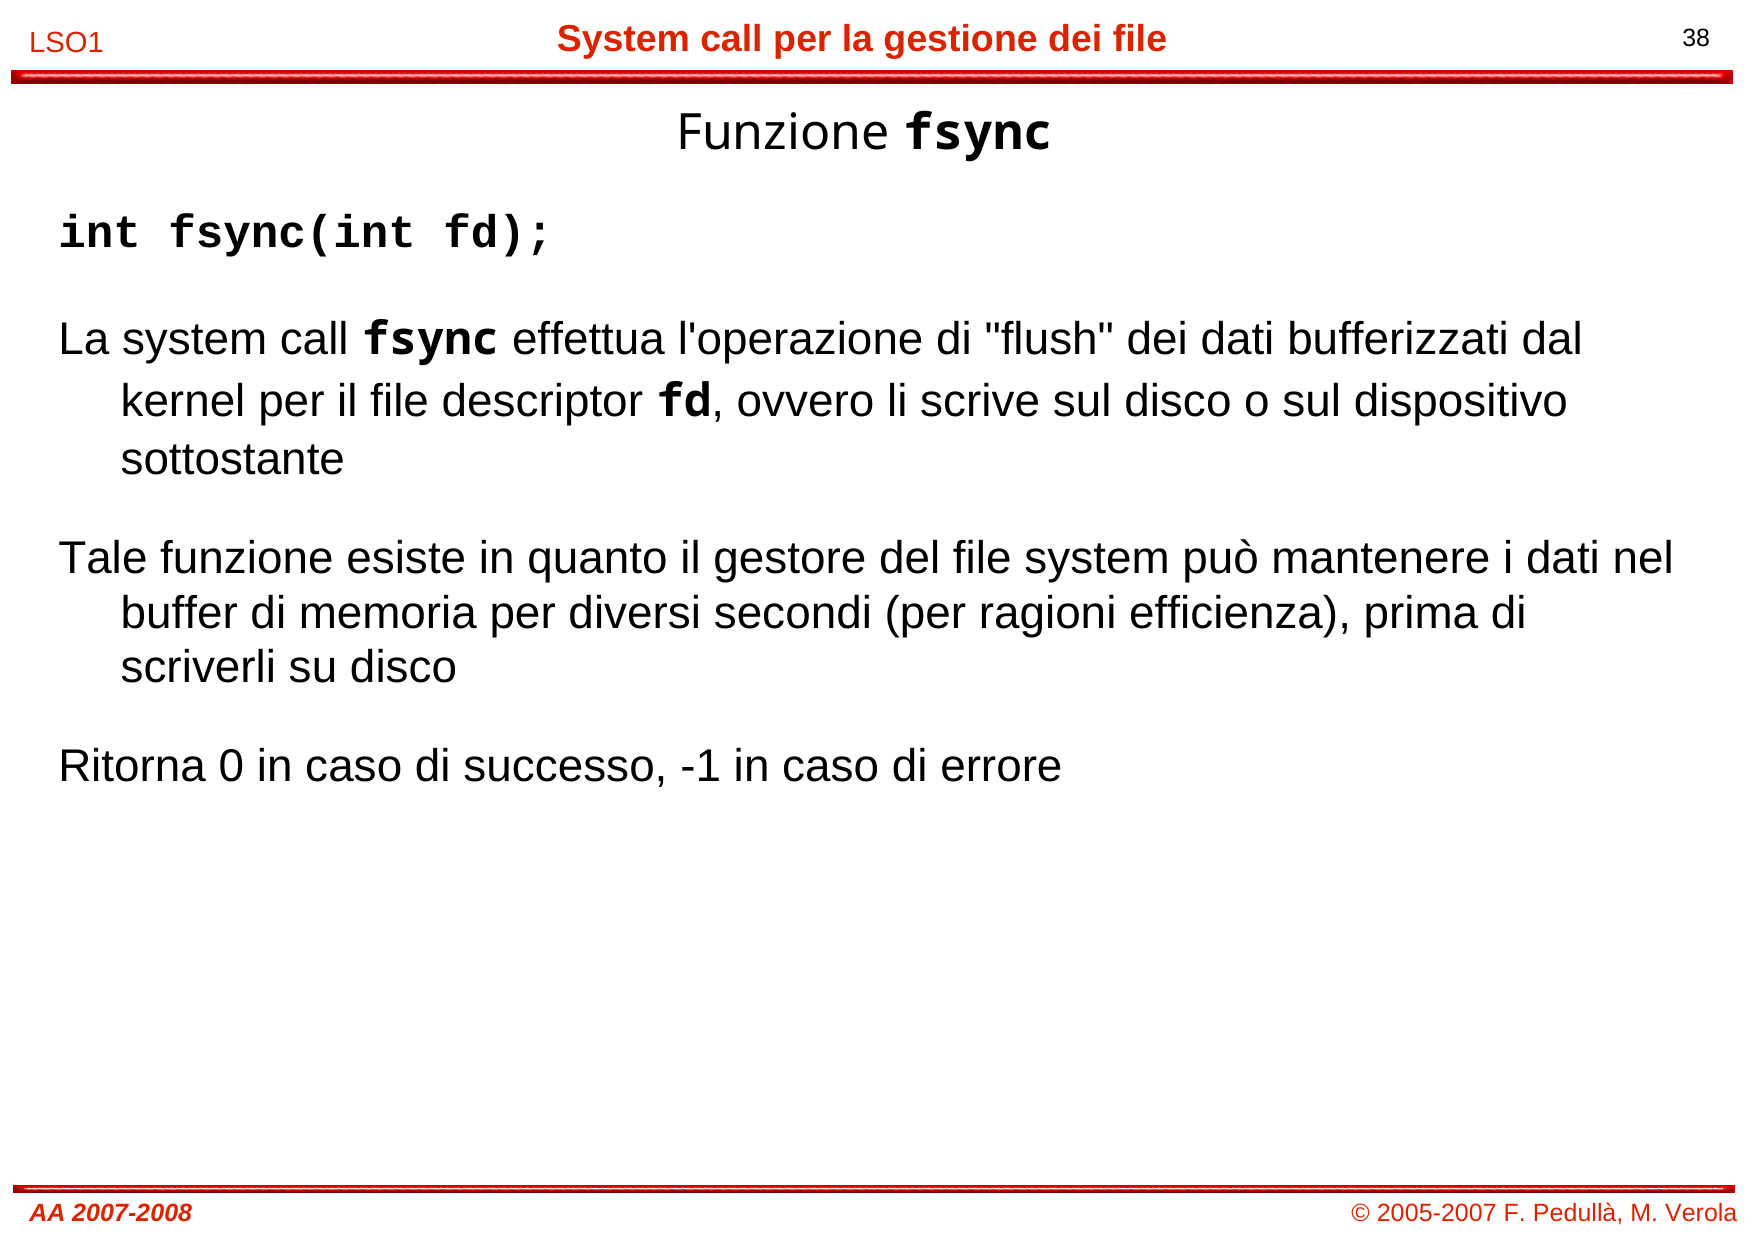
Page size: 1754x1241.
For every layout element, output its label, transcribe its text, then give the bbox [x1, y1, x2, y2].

picture [13, 1185, 1735, 1193]
title Funzione fsync [644, 84, 1085, 180]
list int fsync(int fd); La system call fsync effettua l'operazione di "flush" dei dati bufferizzati dal kernel per il file descriptor fd, ovvero li scrive sul disco o sul dispositivo sottostante Tale funzione esiste in quanto il gestore del file system può mantenere i dati nel buffer di memoria per diversi secondi (per ragioni efficienza), prima di scriverli su disco Ritorna 0 in caso di successo, -1 in caso di errore [58, 206, 1696, 855]
picture [11, 70, 1733, 84]
